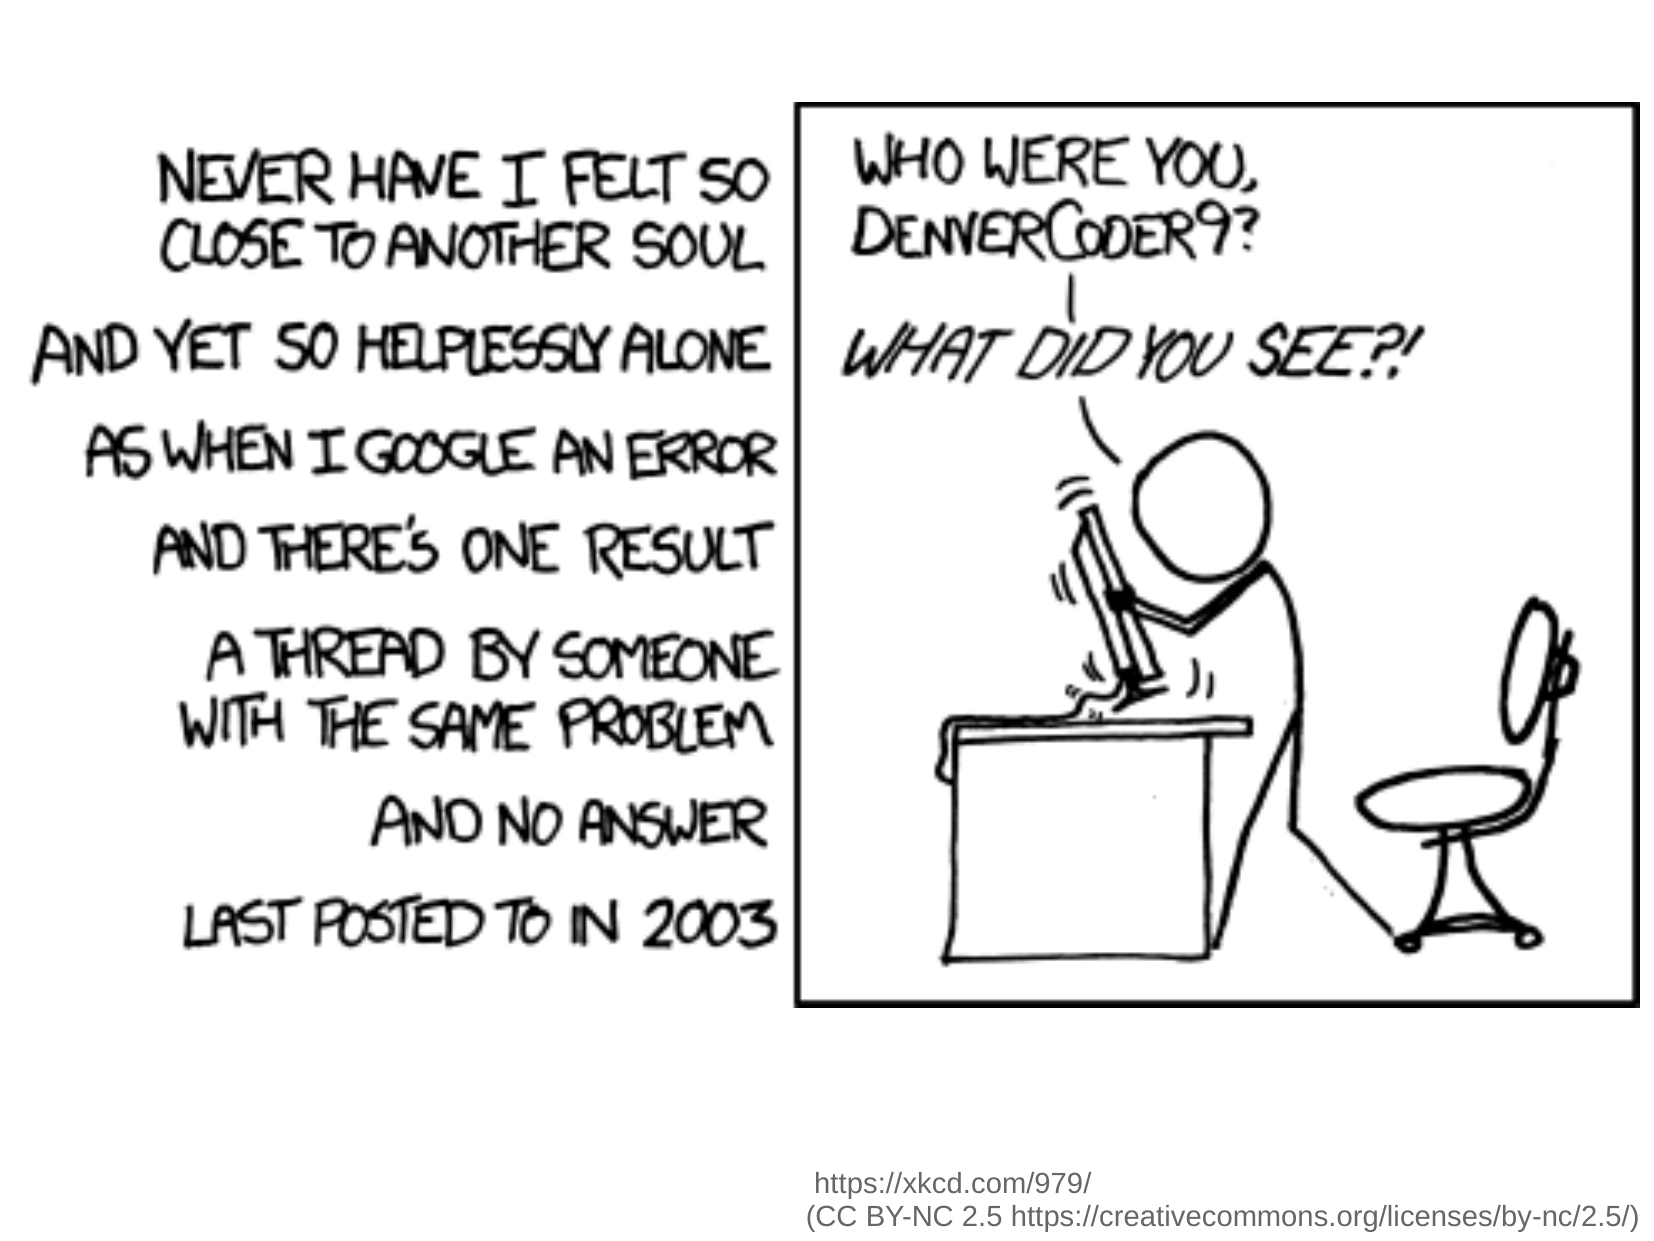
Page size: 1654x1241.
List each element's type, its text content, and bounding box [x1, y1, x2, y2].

text_box https://xkcd.com/979/ (CC BY-NC 2.5 https://creativecommons.org/licenses/by-nc/2.5/) [791, 1159, 1654, 1241]
picture [14, 102, 1640, 1008]
